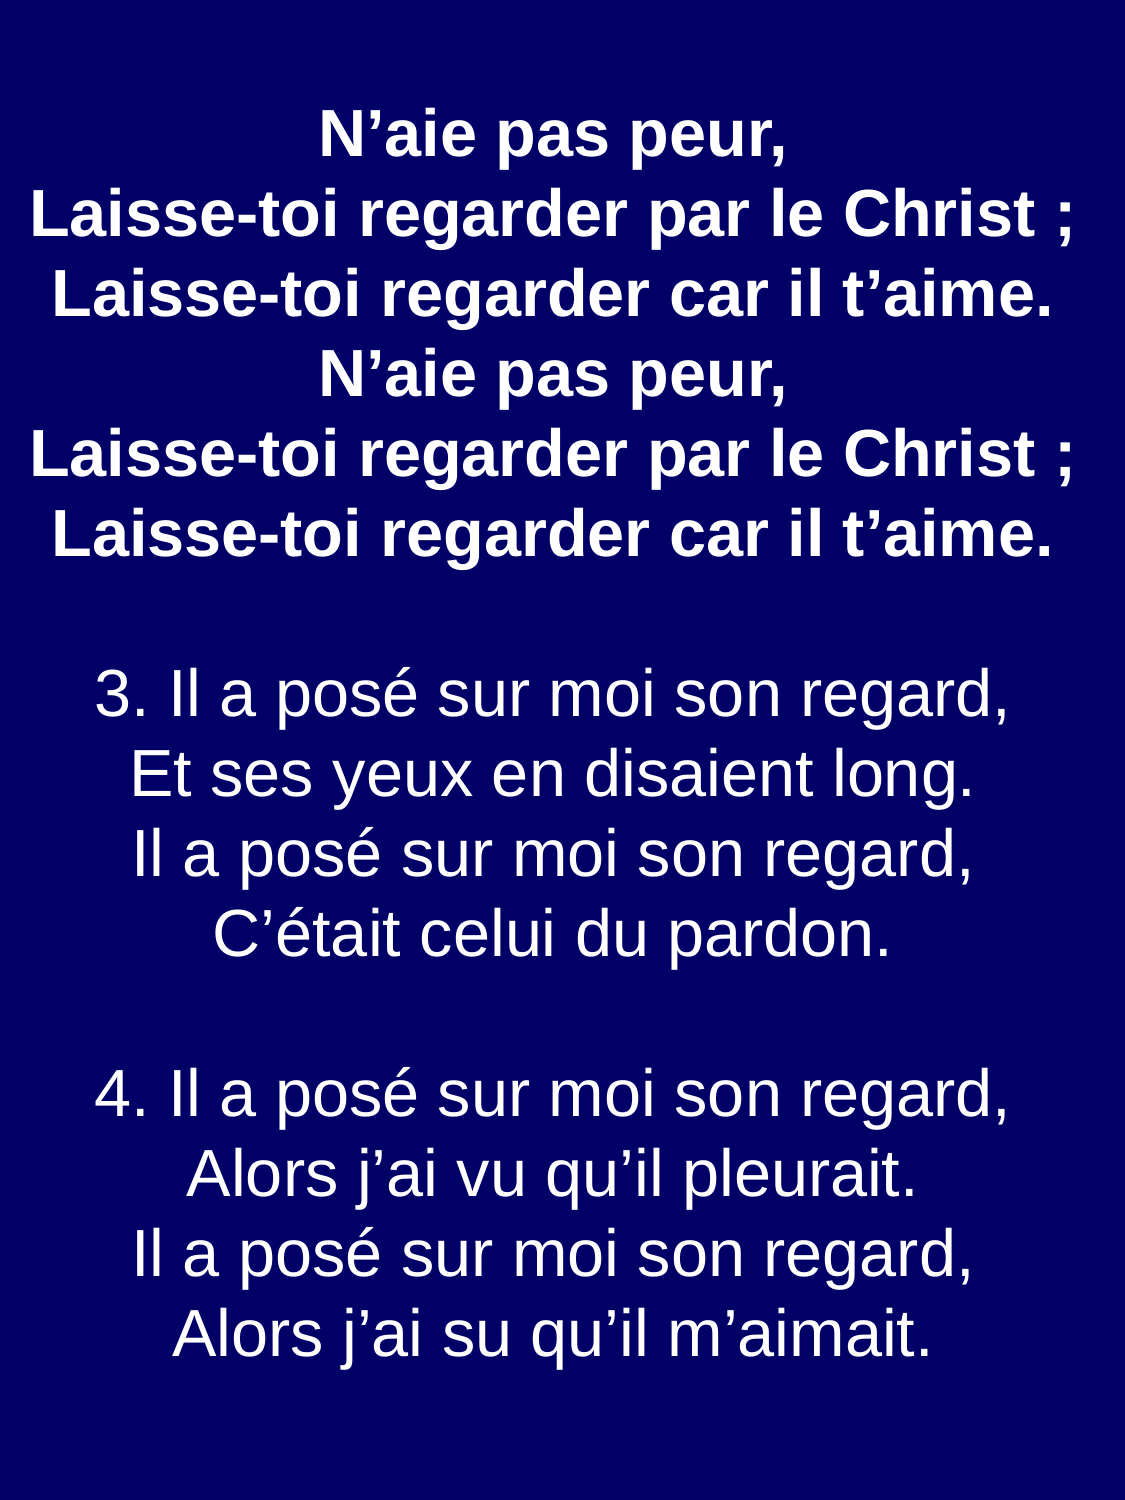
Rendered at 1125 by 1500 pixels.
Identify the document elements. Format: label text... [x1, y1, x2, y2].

text_box N’aie pas peur, Laisse-toi regarder par le Christ ; Laisse-toi regarder car il t’aime. N’aie pas peur, Laisse-toi regarder par le Christ ; Laisse-toi regarder car il t’aime. 3. Il a posé sur moi son regard, Et ses yeux en disaient long. Il a posé sur moi son regard, C’était celui du pardon. 4. Il a posé sur moi son regard, Alors j’ai vu qu’il pleurait. Il a posé sur moi son regard, Alors j’ai su qu’il m’aimait. [0, 82, 1125, 1378]
